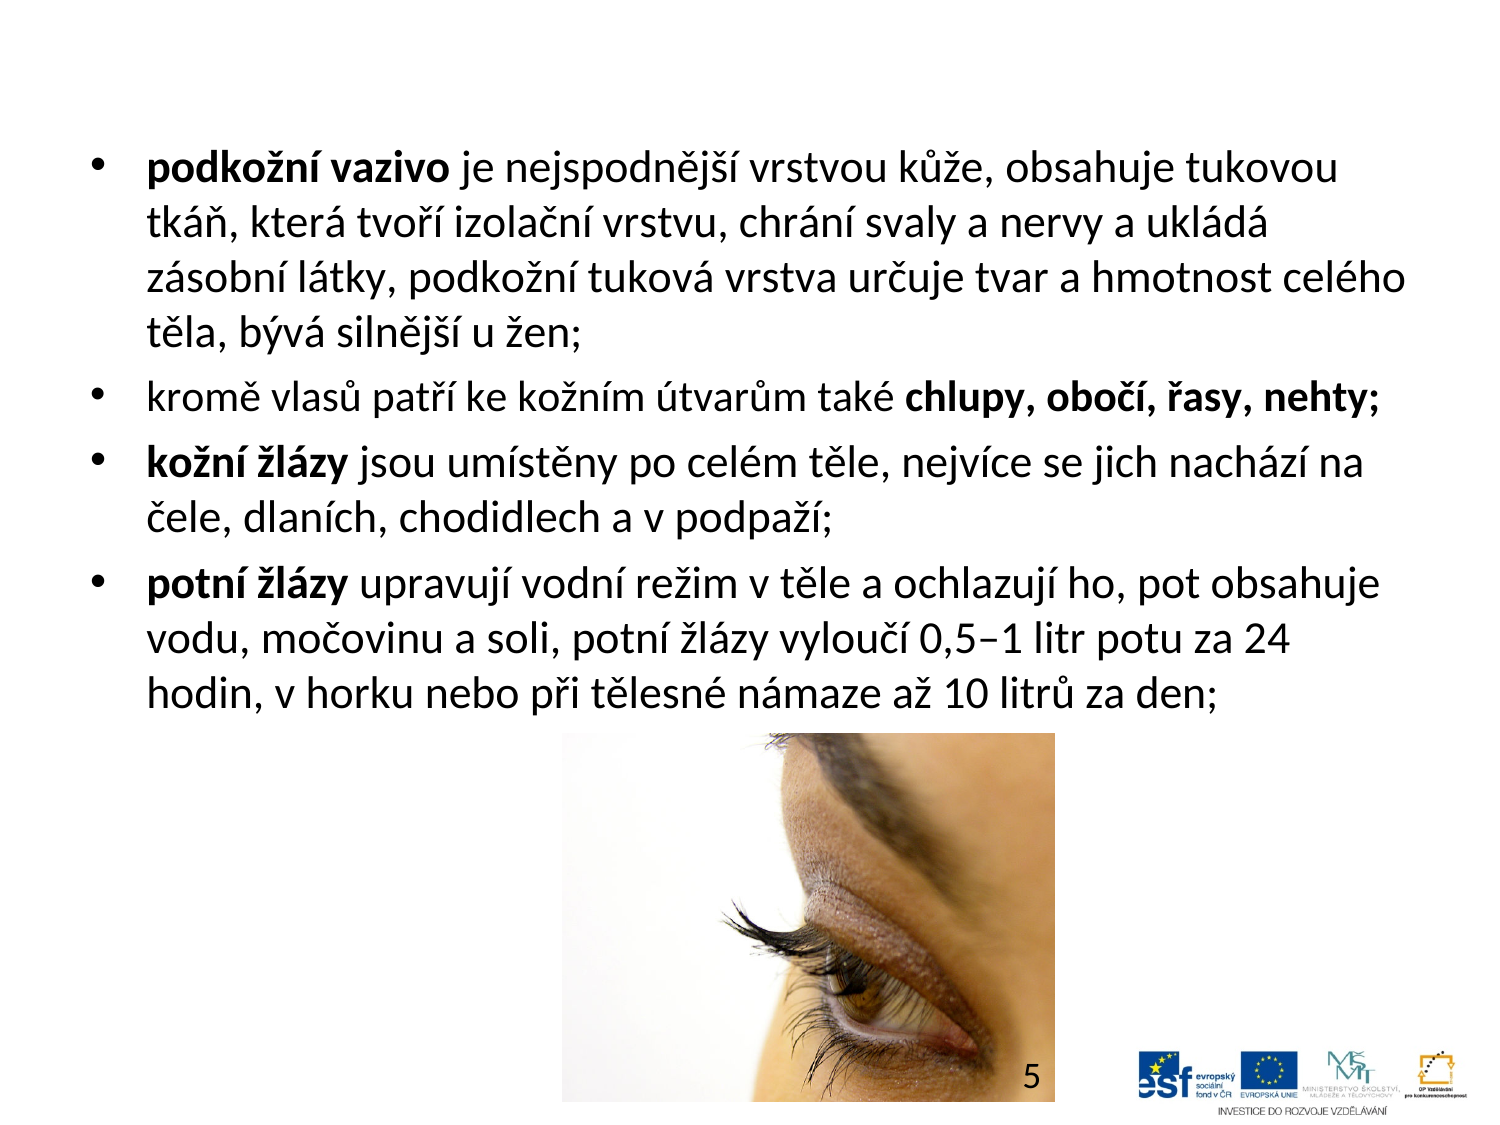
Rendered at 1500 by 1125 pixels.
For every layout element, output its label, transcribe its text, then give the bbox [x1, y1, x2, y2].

picture [562, 733, 1055, 1102]
picture [1125, 1035, 1476, 1125]
text_box 5 [1007, 1042, 1067, 1104]
list podkožní vazivo je nejspodnější vrstvou kůže, obsahuje tukovou tkáň, která tvoří izolační vrstvu, chrání svaly a nervy a ukládá zásobní látky, podkožní tuková vrstva určuje tvar a hmotnost celého těla, bývá silnější u žen; kromě vlasů patří ke kožním útvarům také chlupy, obočí, řasy, nehty; kožní žlázy jsou umístěny po celém těle, nejvíce se jich nachází na čele, dlaních, chodidlech a v podpaží; potní žlázy upravují vodní režim v těle a ochlazují ho, pot obsahuje vodu, močovinu a soli, potní žlázy vyloučí 0,5–1 litr potu za 24 hodin, v horku nebo při tělesné námaze až 10 litrů za den; [75, 128, 1426, 872]
